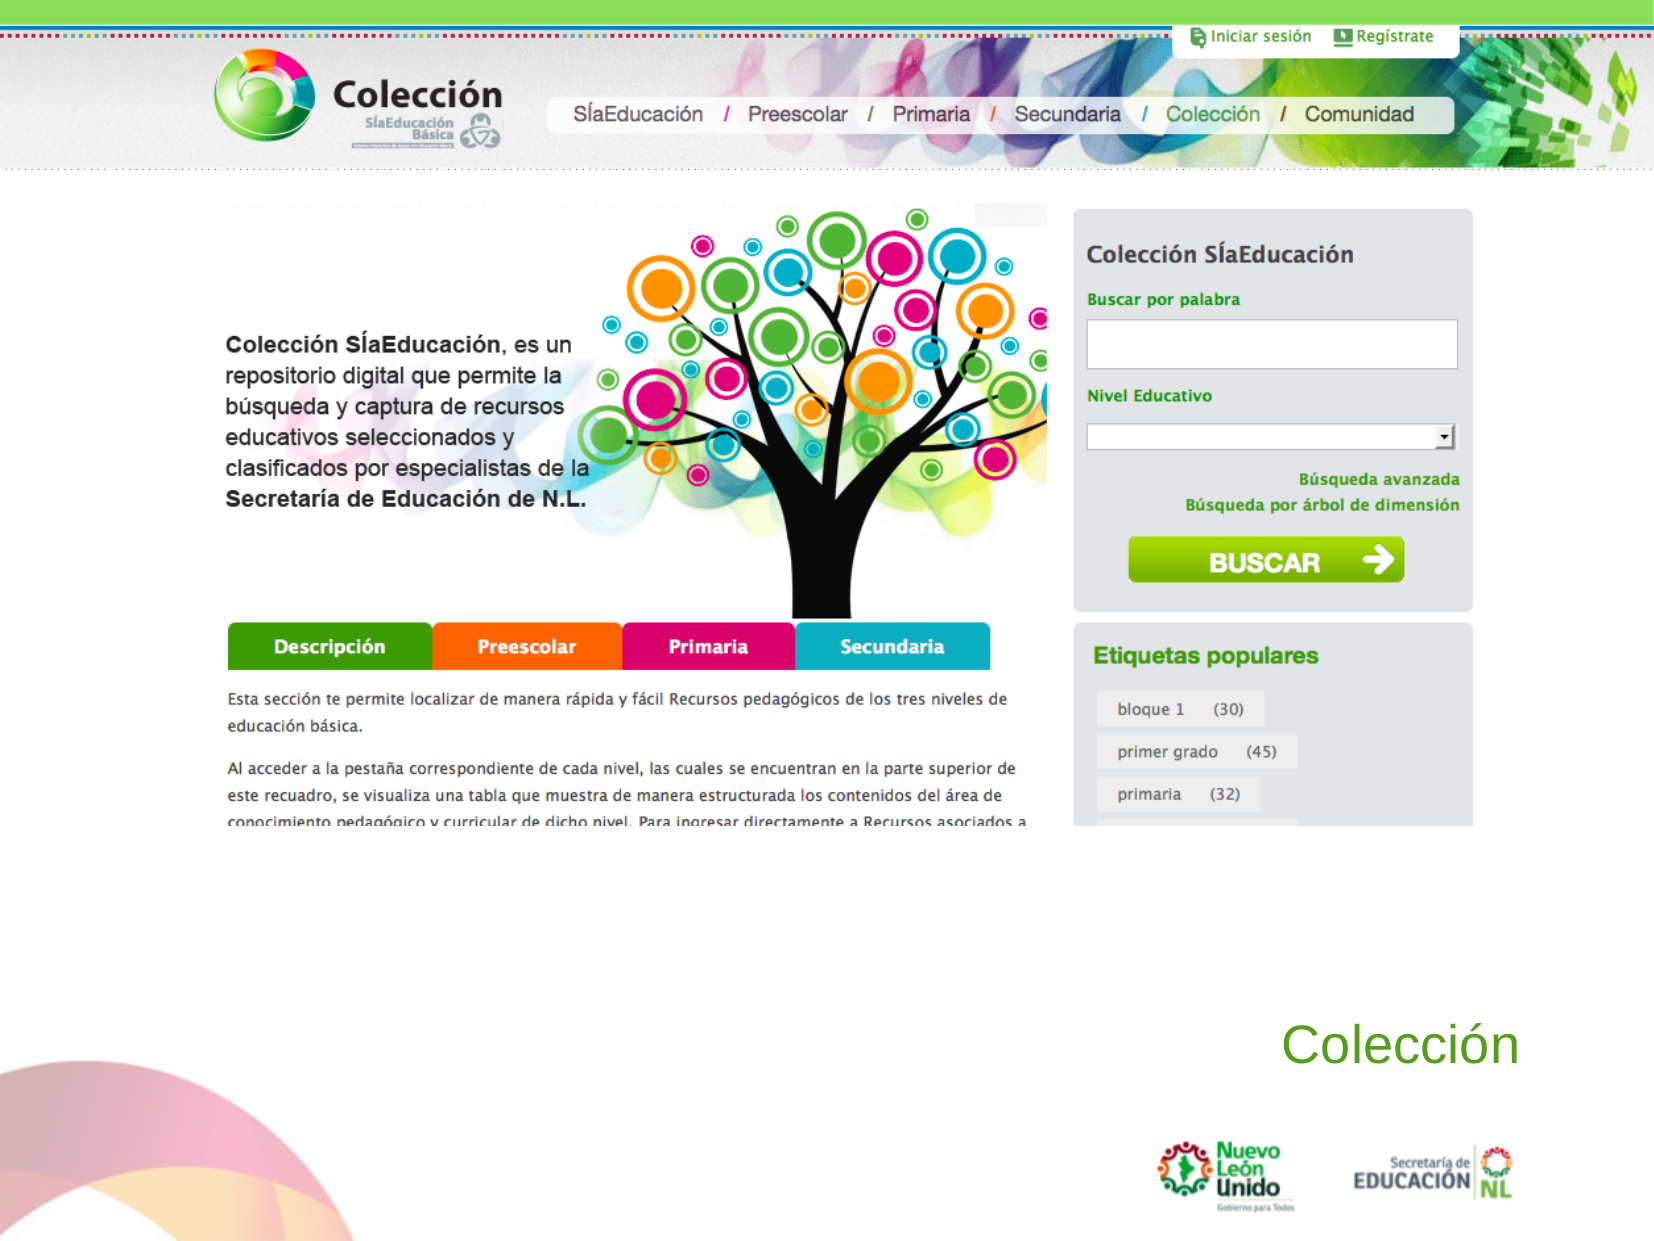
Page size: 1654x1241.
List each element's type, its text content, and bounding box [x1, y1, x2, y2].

picture [0, 0, 1654, 1241]
text_box Colección [1267, 1006, 1571, 1088]
